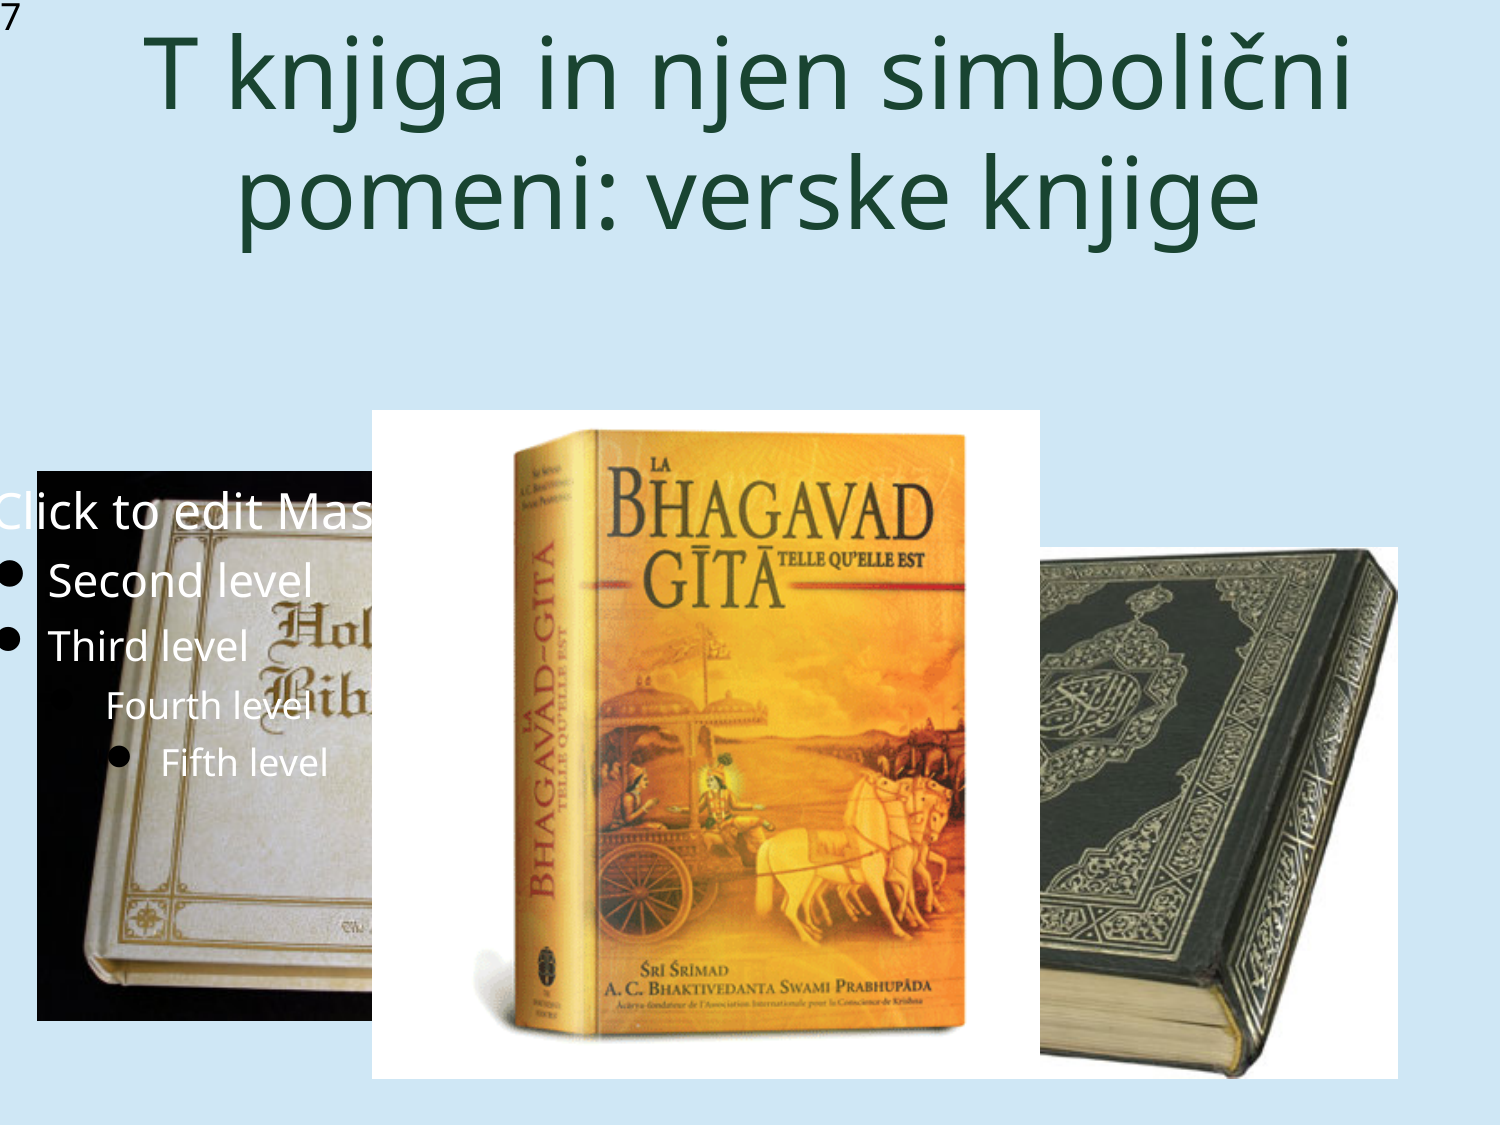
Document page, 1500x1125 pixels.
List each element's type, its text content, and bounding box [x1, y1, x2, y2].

title T knjiga in njen simbolični pomeni: verske knjige [125, 12, 1375, 246]
picture [0, 410, 1398, 1079]
